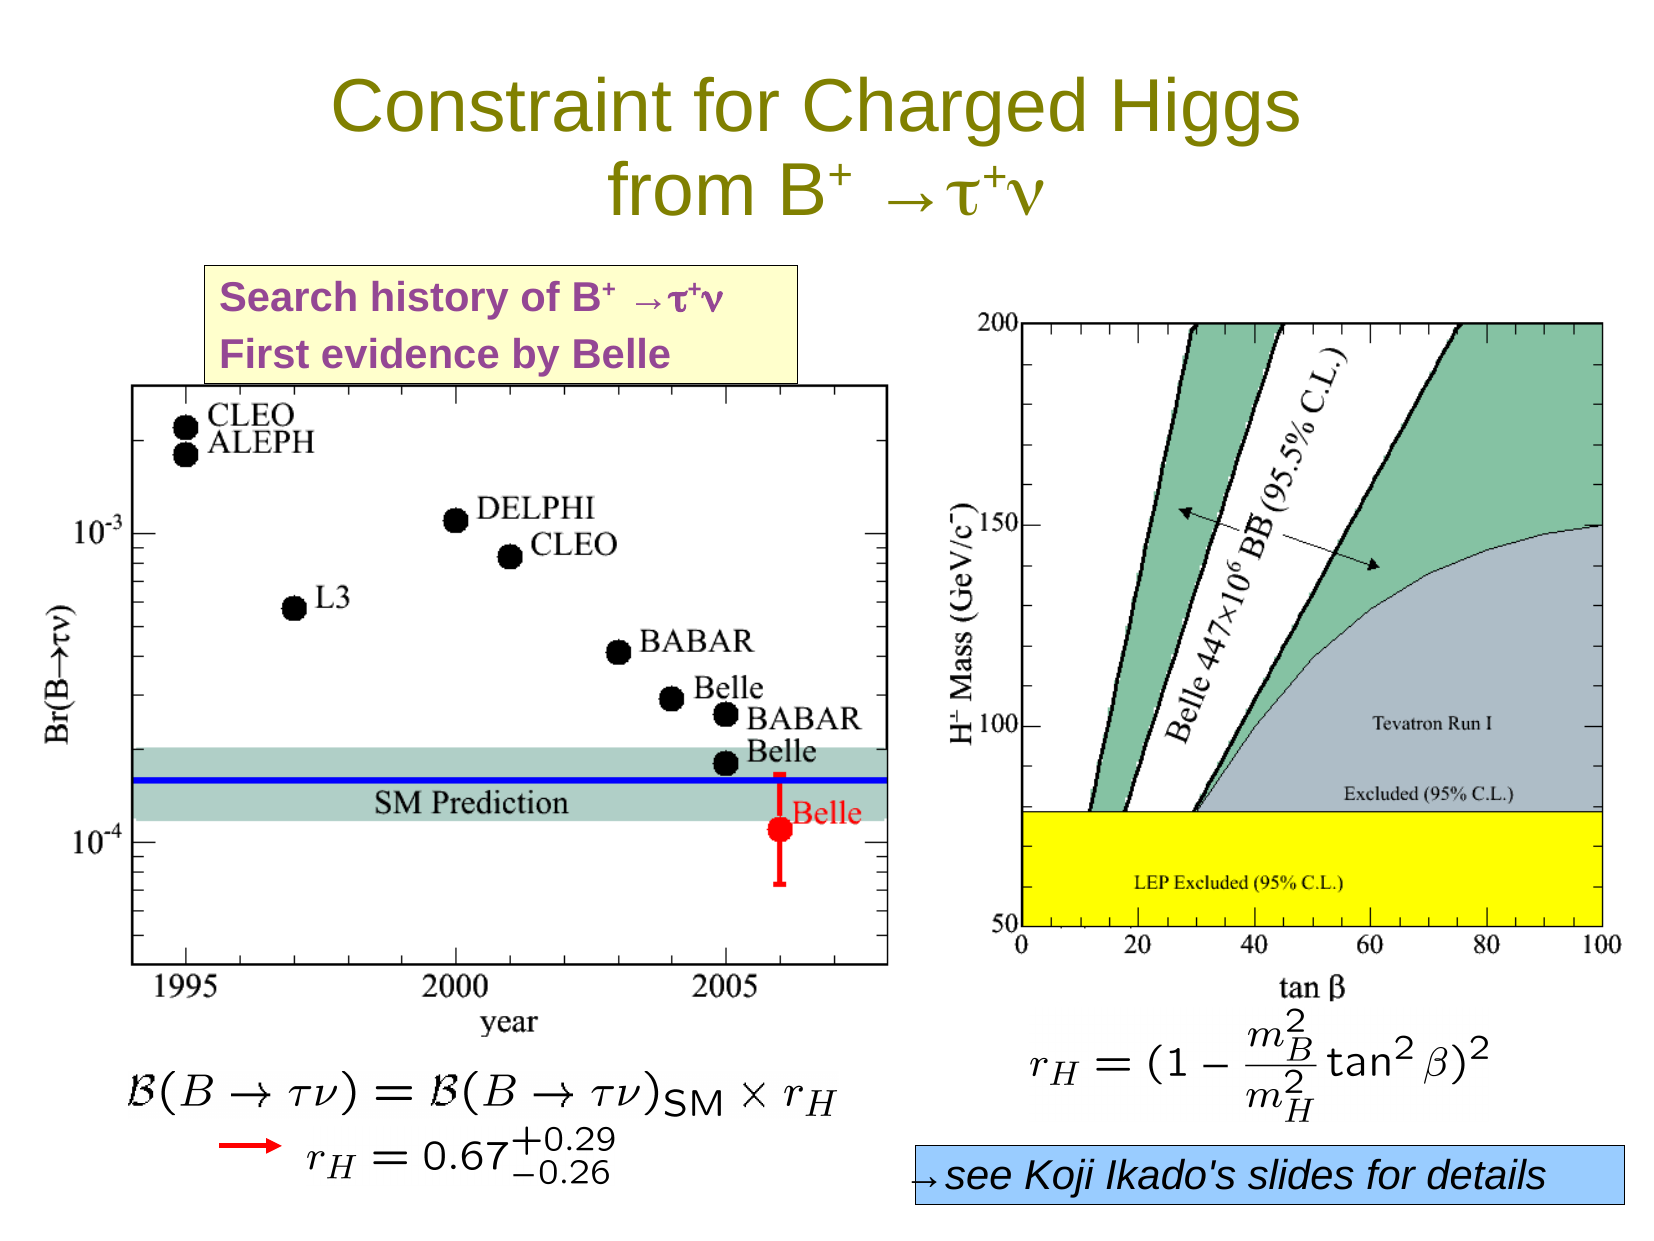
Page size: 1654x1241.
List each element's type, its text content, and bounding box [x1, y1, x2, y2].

picture [306, 1126, 615, 1186]
title Constraint for Charged Higgs from B+ →t+n [82, 50, 1571, 244]
picture [128, 1071, 839, 1119]
picture [29, 242, 1654, 1123]
text_box →see Koji Ikado's slides for details [915, 1145, 1625, 1205]
text_box Search history of B+ →t+n First evidence by Belle [204, 265, 798, 384]
